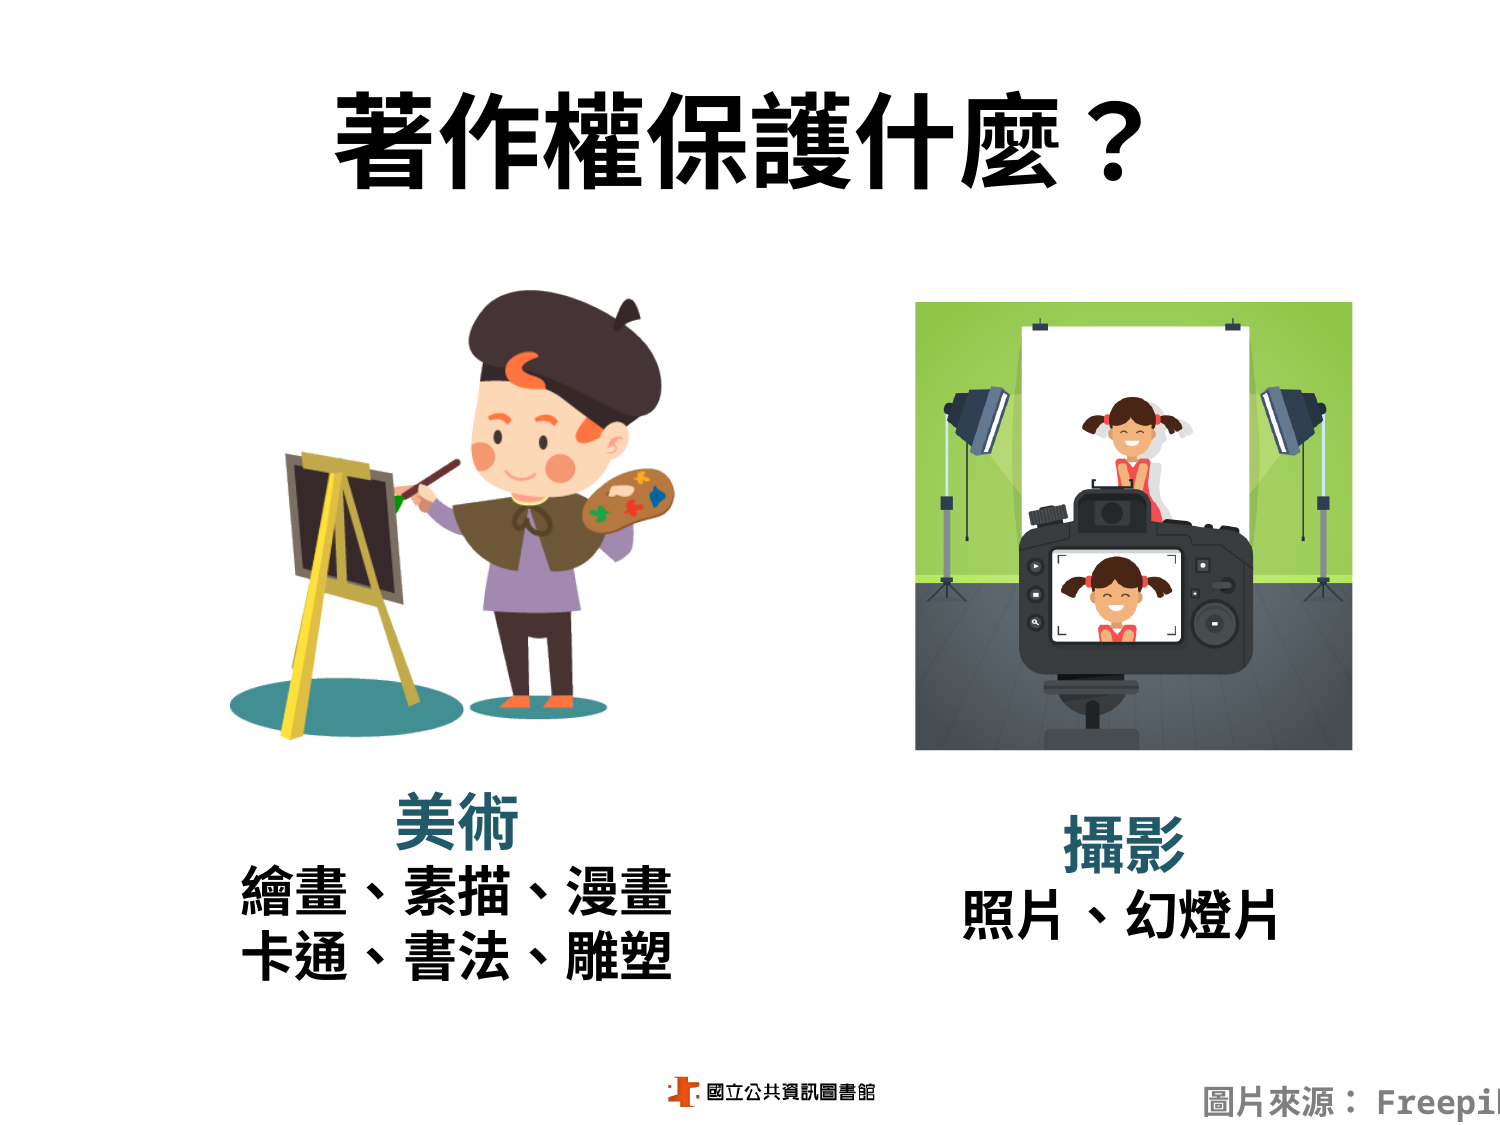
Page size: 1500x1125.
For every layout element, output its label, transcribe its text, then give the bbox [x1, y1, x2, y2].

text_box 美術 繪畫、素描、漫畫 卡通、書法、雕塑 [225, 775, 694, 998]
text_box 圖片來源：Freepik [1187, 1073, 1500, 1125]
title 著作權保護什麼？ [75, 45, 1426, 233]
text_box 攝影 照片、幻燈片 [946, 798, 1306, 956]
picture [230, 290, 675, 740]
picture [915, 302, 1353, 752]
